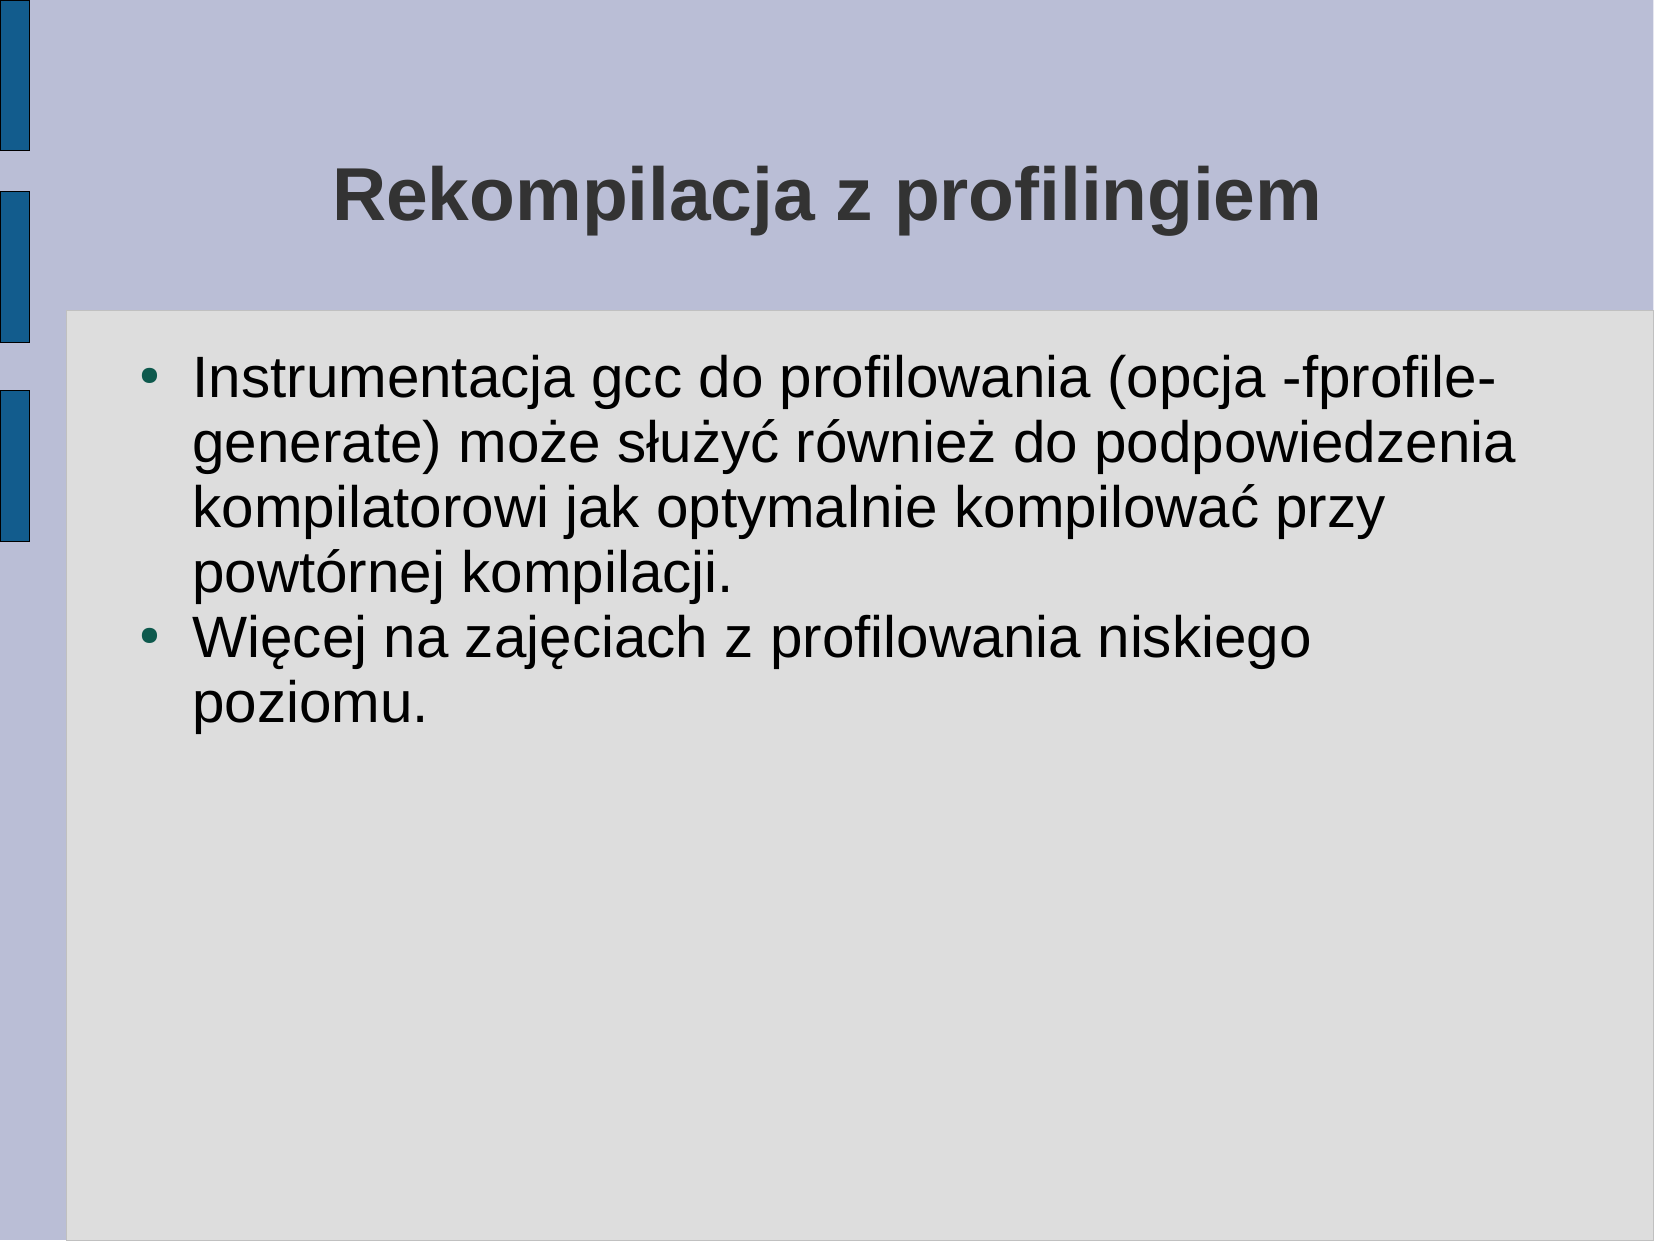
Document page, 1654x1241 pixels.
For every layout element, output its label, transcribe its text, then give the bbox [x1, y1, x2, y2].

list Instrumentacja gcc do profilowania (opcja -fprofile-generate) może służyć również do podpowiedzenia kompilatorowi jak optymalnie kompilować przy powtórnej kompilacji. Więcej na zajęciach z profilowania niskiego poziomu. [121, 344, 1534, 1127]
title Rekompilacja z profilingiem [121, 91, 1534, 299]
